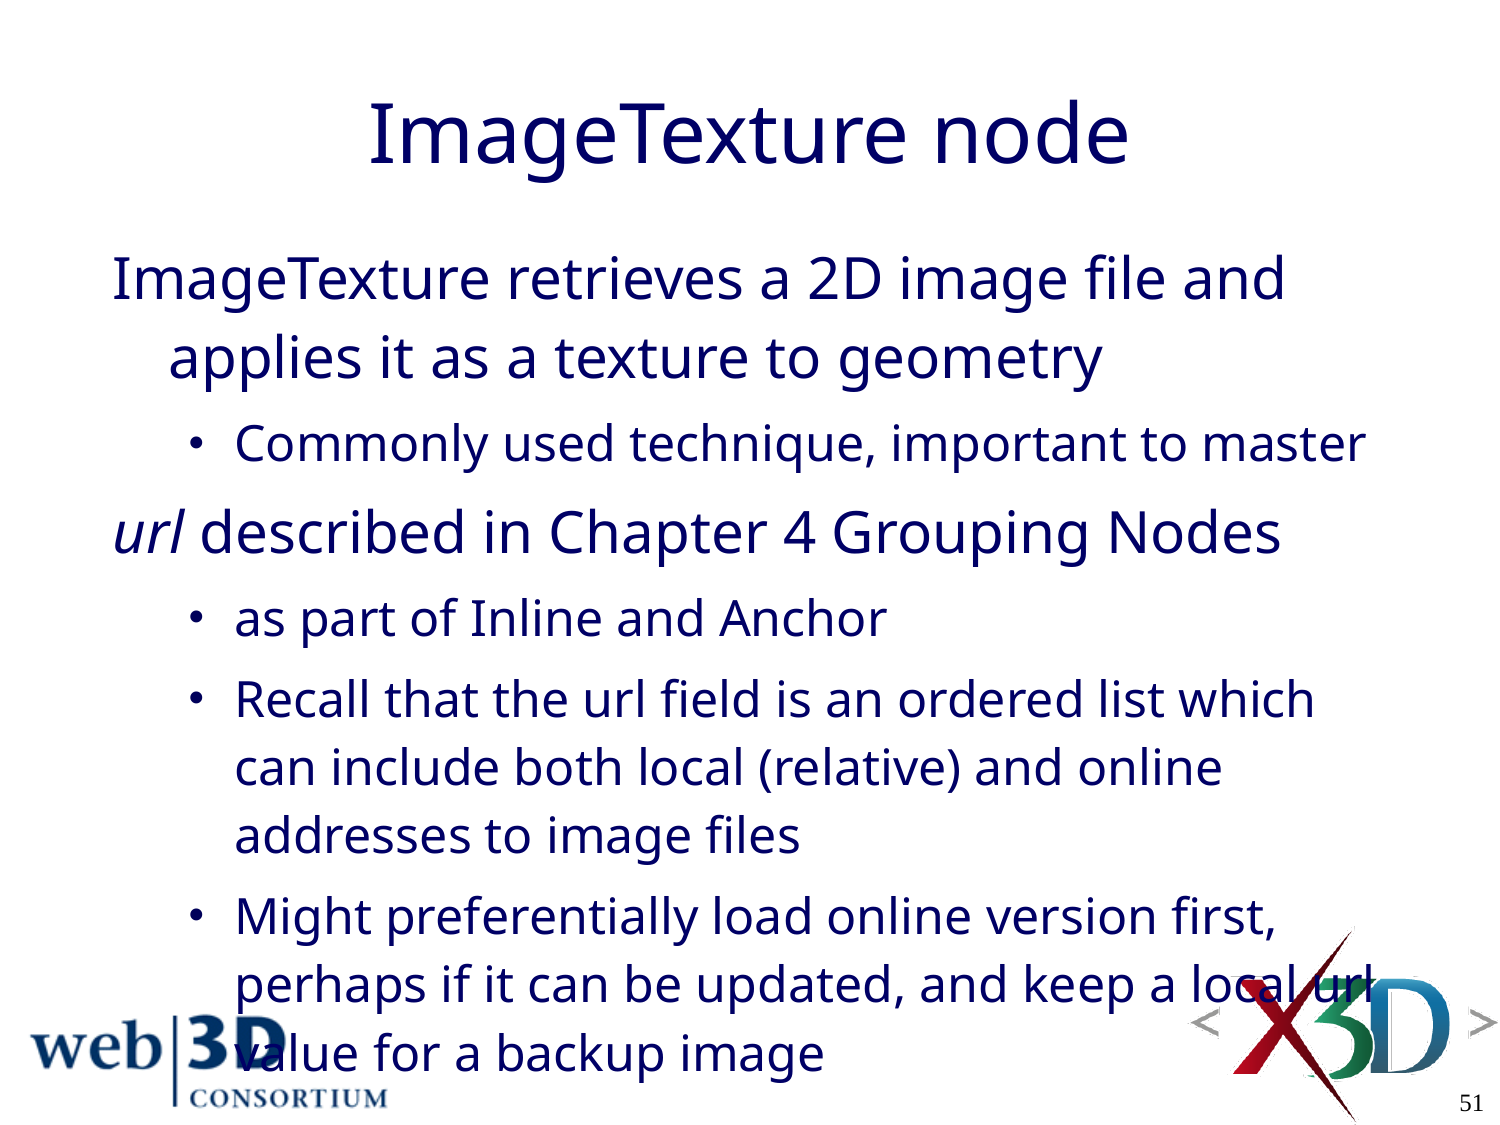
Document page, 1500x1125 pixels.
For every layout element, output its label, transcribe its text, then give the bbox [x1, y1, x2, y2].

picture [1187, 926, 1500, 1125]
picture [12, 998, 413, 1118]
title ImageTexture node [112, 37, 1388, 226]
picture [397, 1047, 413, 1068]
list ImageTexture retrieves a 2D image file and applies it as a texture to geometry Commonly used technique, important to master url described in Chapter 4 Grouping Nodes as part of Inline and Anchor Recall that the url field is an ordered list which can include both local (relative) and online addresses to image files Might preferentially load online version first, perhaps if it can be updated, and keep a local url value for a backup image [112, 237, 1388, 996]
